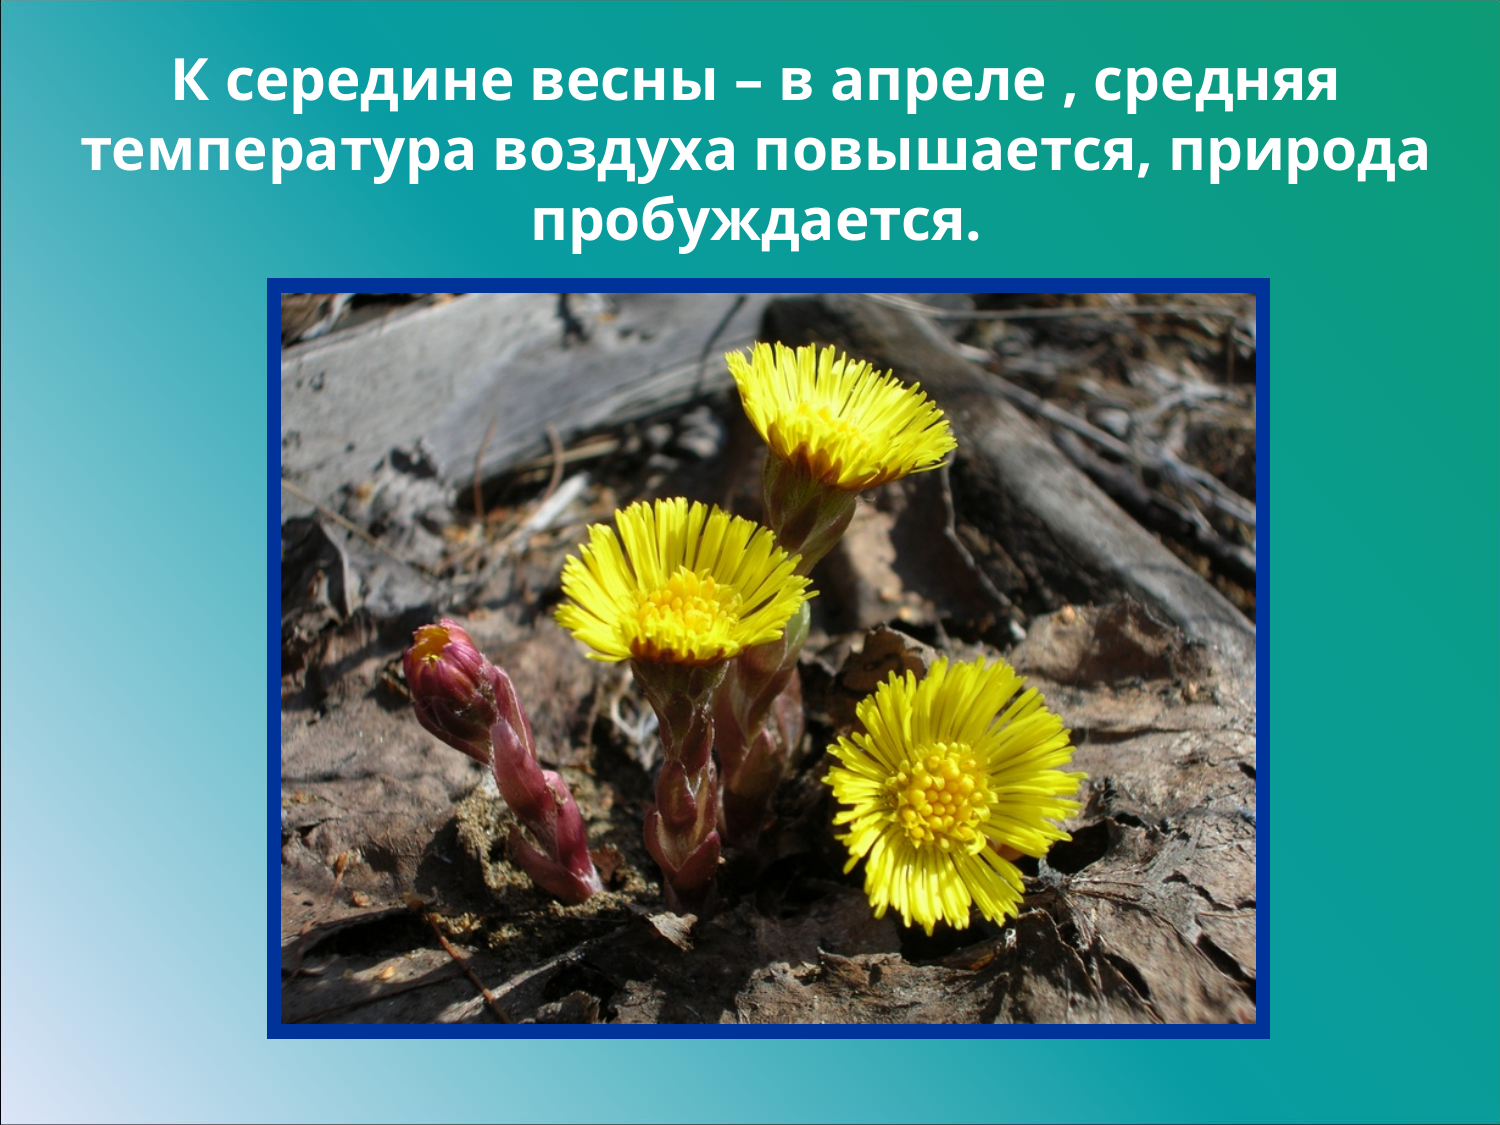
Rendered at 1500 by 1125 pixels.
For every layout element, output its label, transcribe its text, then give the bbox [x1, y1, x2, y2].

title К середине весны – в апреле , средняя температура воздуха повышается, природа пробуждается. [75, 35, 1438, 223]
picture [281, 292, 1256, 1025]
